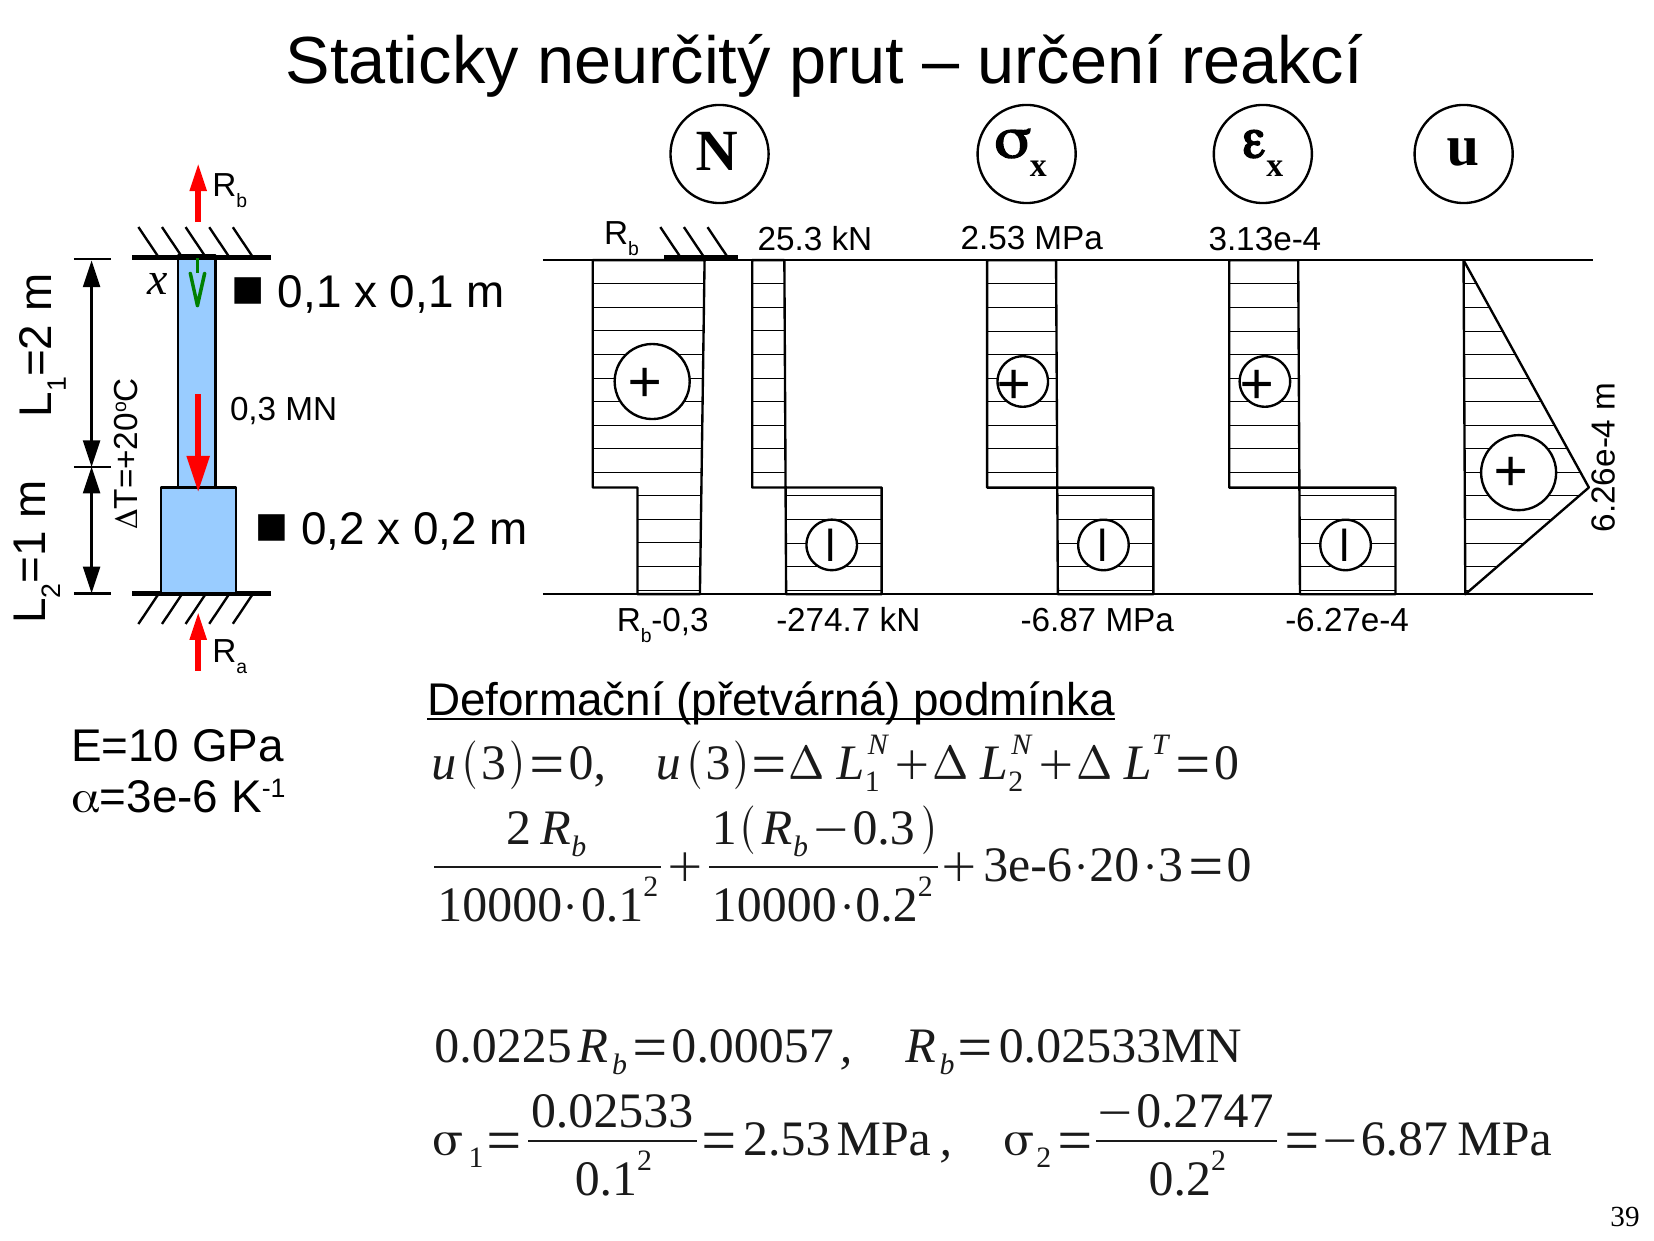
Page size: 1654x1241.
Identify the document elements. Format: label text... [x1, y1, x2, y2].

text_box ex [1226, 97, 1304, 203]
text_box Rb [589, 206, 654, 271]
text_box Rb [197, 158, 262, 222]
text_box L1=2 m [2, 244, 84, 432]
text_box 3.13e-4 [1193, 213, 1332, 270]
text_box 25.3 kN [742, 212, 888, 269]
text_box ■ 0,1 x 0,1 m [215, 258, 511, 331]
text_box [752, 269, 882, 594]
text_box -274.7 kN [761, 594, 933, 651]
text_box Deformační (přetvárná) podmínka [412, 666, 1154, 729]
text_box [160, 260, 236, 594]
text_box [1414, 117, 1431, 191]
text_box [592, 260, 705, 594]
chart [412, 729, 1264, 933]
text_box [1494, 115, 1513, 193]
text_box u [1431, 106, 1494, 198]
text_box 2.53 MPa [945, 212, 1118, 269]
text_box + [1216, 352, 1304, 416]
chart [412, 1019, 1563, 1208]
text_box + [1470, 439, 1558, 503]
text_box 6.26e-4 m [1577, 367, 1634, 547]
text_box [753, 118, 769, 190]
text_box ■ 0,2 x 0,2 m [239, 495, 543, 568]
text_box sx [979, 97, 1067, 203]
text_box L2=1 m [0, 451, 78, 639]
text_box + [973, 352, 1062, 416]
text_box x [132, 246, 183, 316]
text_box N [680, 111, 753, 202]
text_box [987, 416, 1154, 594]
text_box [670, 125, 680, 183]
text_box – [1299, 513, 1387, 576]
text_box [695, 104, 744, 111]
text_box [1213, 151, 1226, 187]
text_box [1441, 198, 1486, 204]
text_box DT=+20oC [99, 363, 158, 545]
text_box -6.87 MPa [1005, 594, 1188, 651]
text_box [1067, 126, 1076, 182]
text_box – [1057, 513, 1145, 576]
title Staticky neurčitý prut – určení reakcí [37, 0, 1613, 151]
text_box [1229, 416, 1396, 595]
text_box 0,3 MN [215, 383, 353, 440]
text_box [1304, 151, 1312, 181]
text_box + [603, 350, 692, 414]
text_box [987, 260, 1057, 352]
text_box [1463, 261, 1577, 593]
text_box E=10 GPa a=3e-6 K-1 [56, 712, 301, 845]
text_box Ra [197, 625, 262, 689]
text_box [1229, 260, 1299, 352]
text_box -6.27e-4 [1270, 593, 1424, 650]
text_box – [785, 513, 873, 576]
text_box Rb-0,3 [602, 594, 724, 658]
